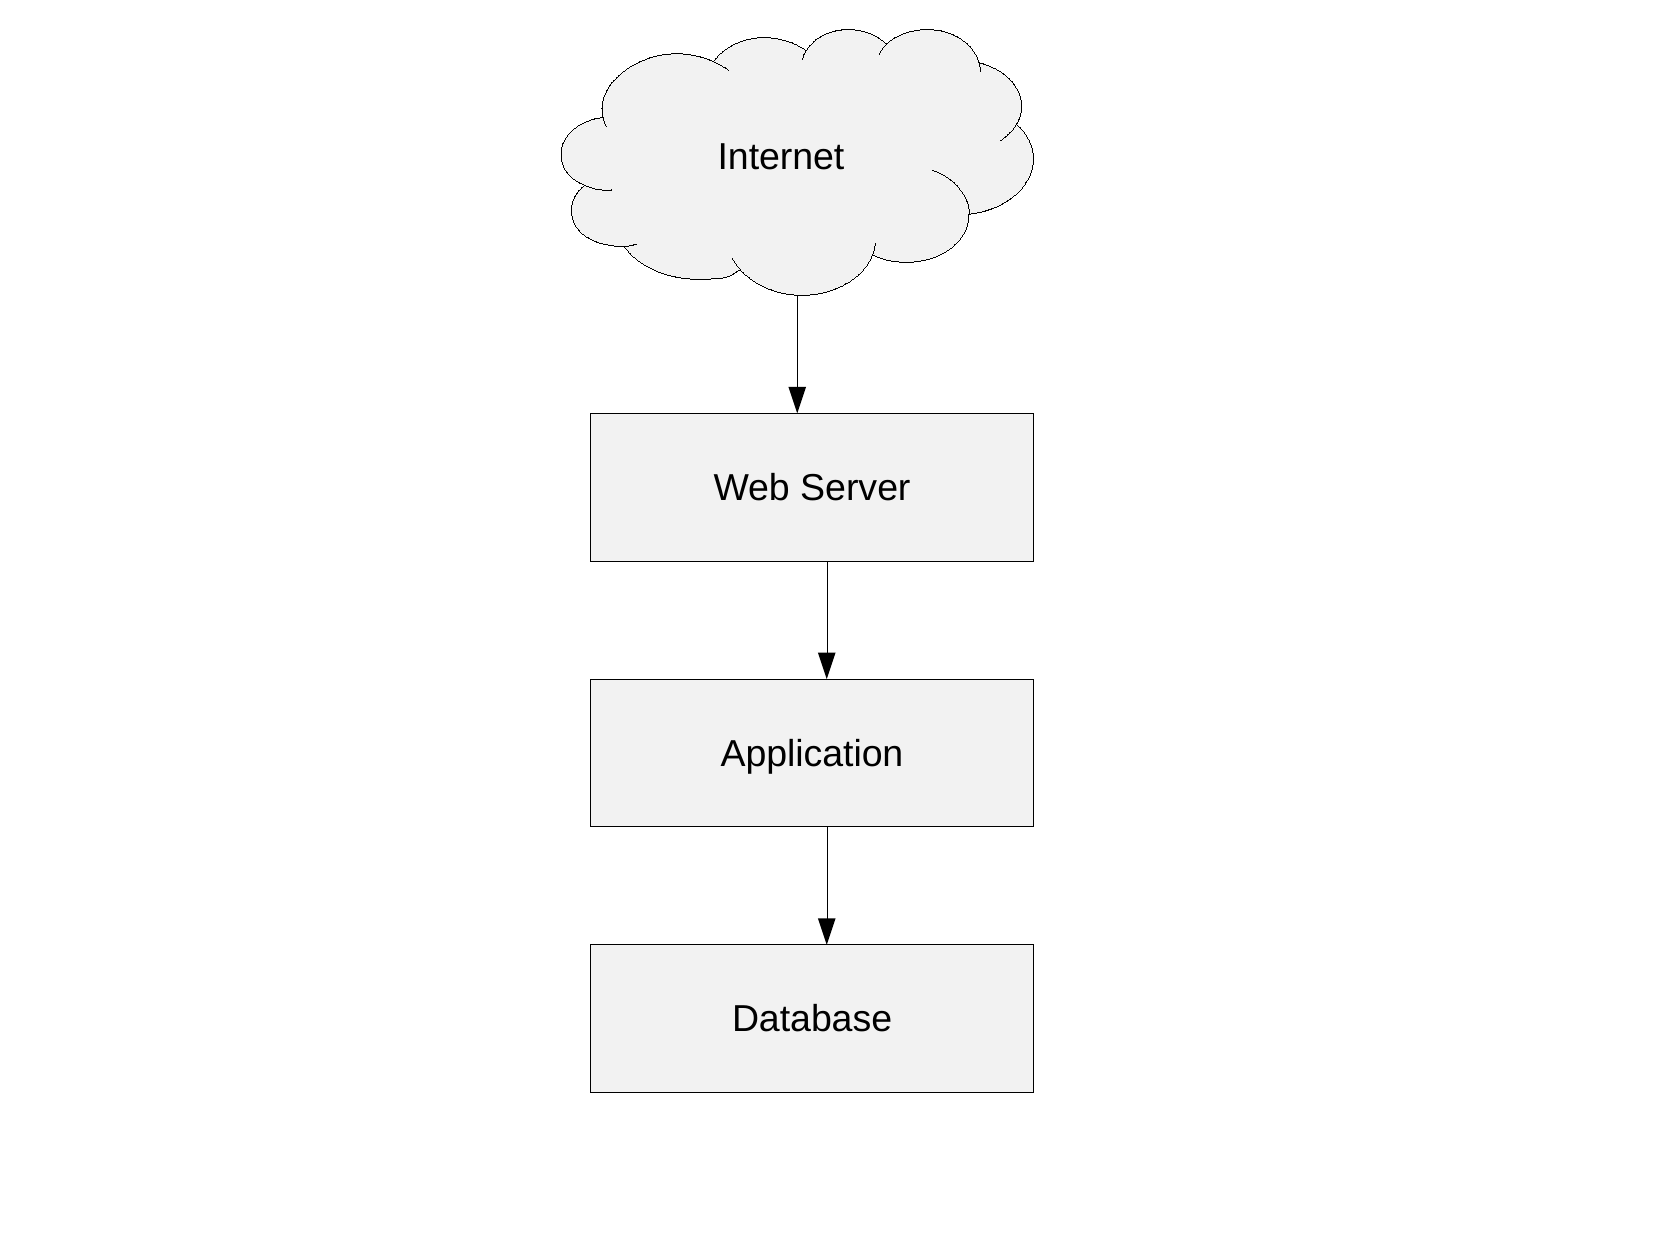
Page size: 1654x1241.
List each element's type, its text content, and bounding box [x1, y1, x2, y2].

text_box Database [590, 944, 1034, 1093]
text_box Application [590, 679, 1034, 827]
text_box Web Server [590, 413, 1034, 562]
text_box Internet [561, 29, 1034, 296]
